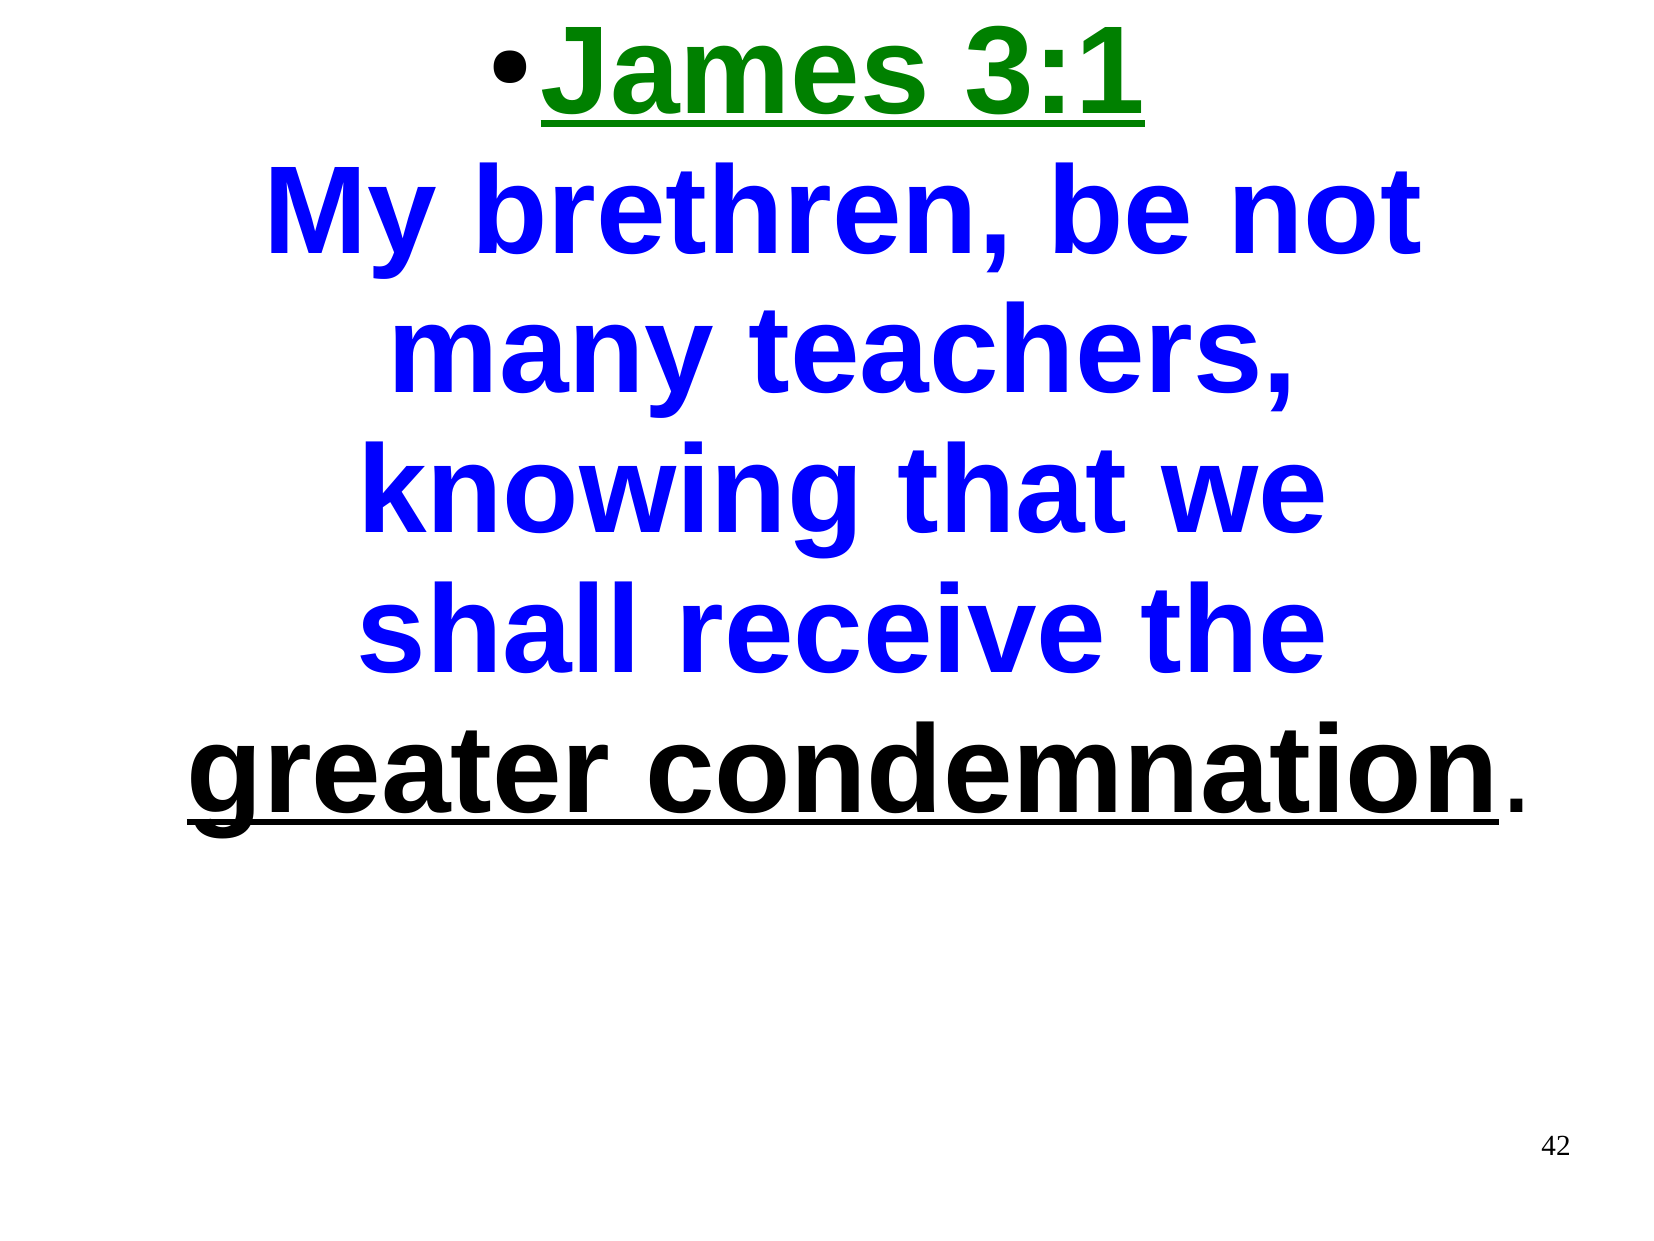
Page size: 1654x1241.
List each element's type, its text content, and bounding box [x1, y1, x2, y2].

list James 3:1 My brethren, be not many teachers, knowing that we shall receive the greater condemnation. [0, 0, 1651, 1238]
